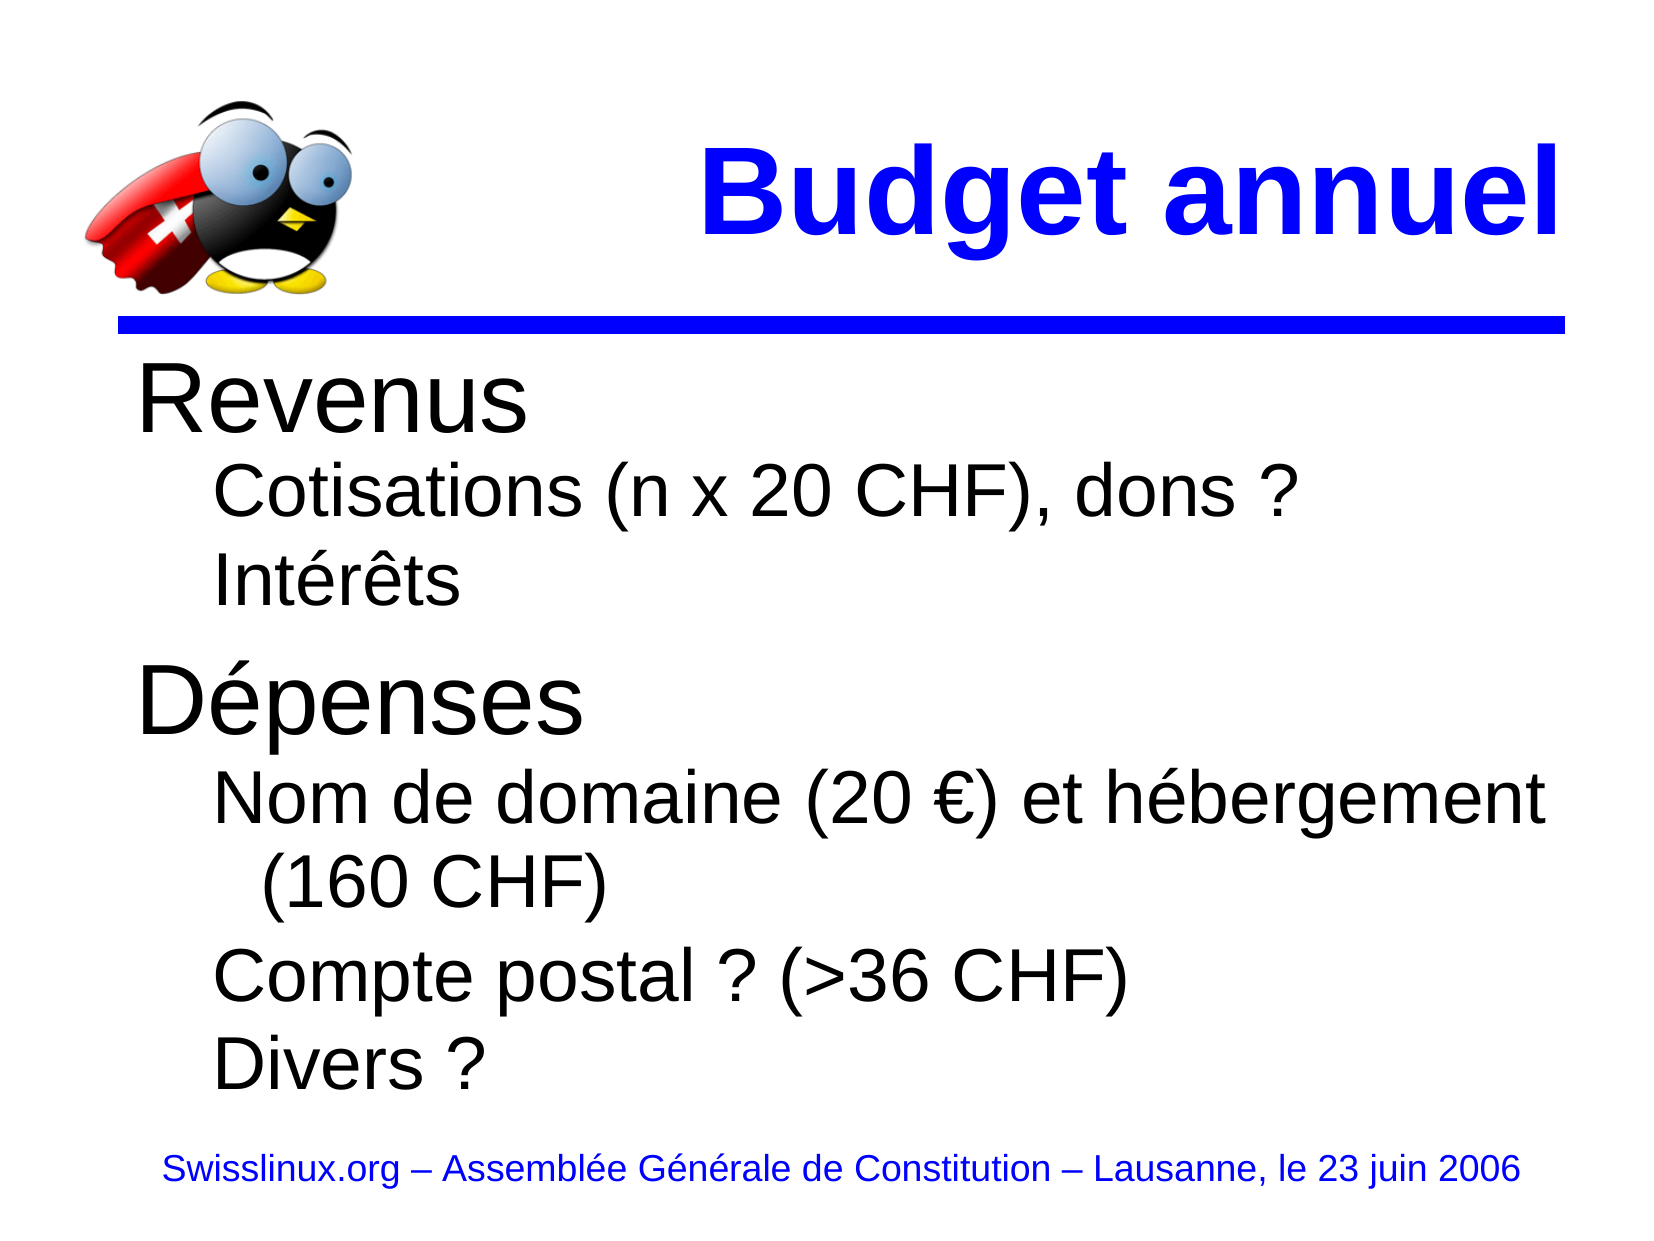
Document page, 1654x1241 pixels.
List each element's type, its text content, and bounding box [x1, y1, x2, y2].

title Budget annuel [1152, 88, 1565, 296]
list Nom de domaine (20 €) et hébergement (160 CHF) [118, 756, 1565, 943]
list Intérêts [118, 567, 1565, 643]
list Divers ? [118, 1021, 1565, 1140]
list Dépenses [118, 643, 1565, 756]
text_box Swisslinux.org – Assemblée Générale de Constitution – Lausanne, le 23 juin 2006 [118, 1140, 1565, 1211]
chart [0, 0, 1152, 562]
list Revenus [118, 342, 1565, 448]
list Compte postal ? (>36 CHF) [118, 943, 1565, 1021]
list Cotisations (n x 20 CHF), dons ? [118, 448, 1565, 567]
